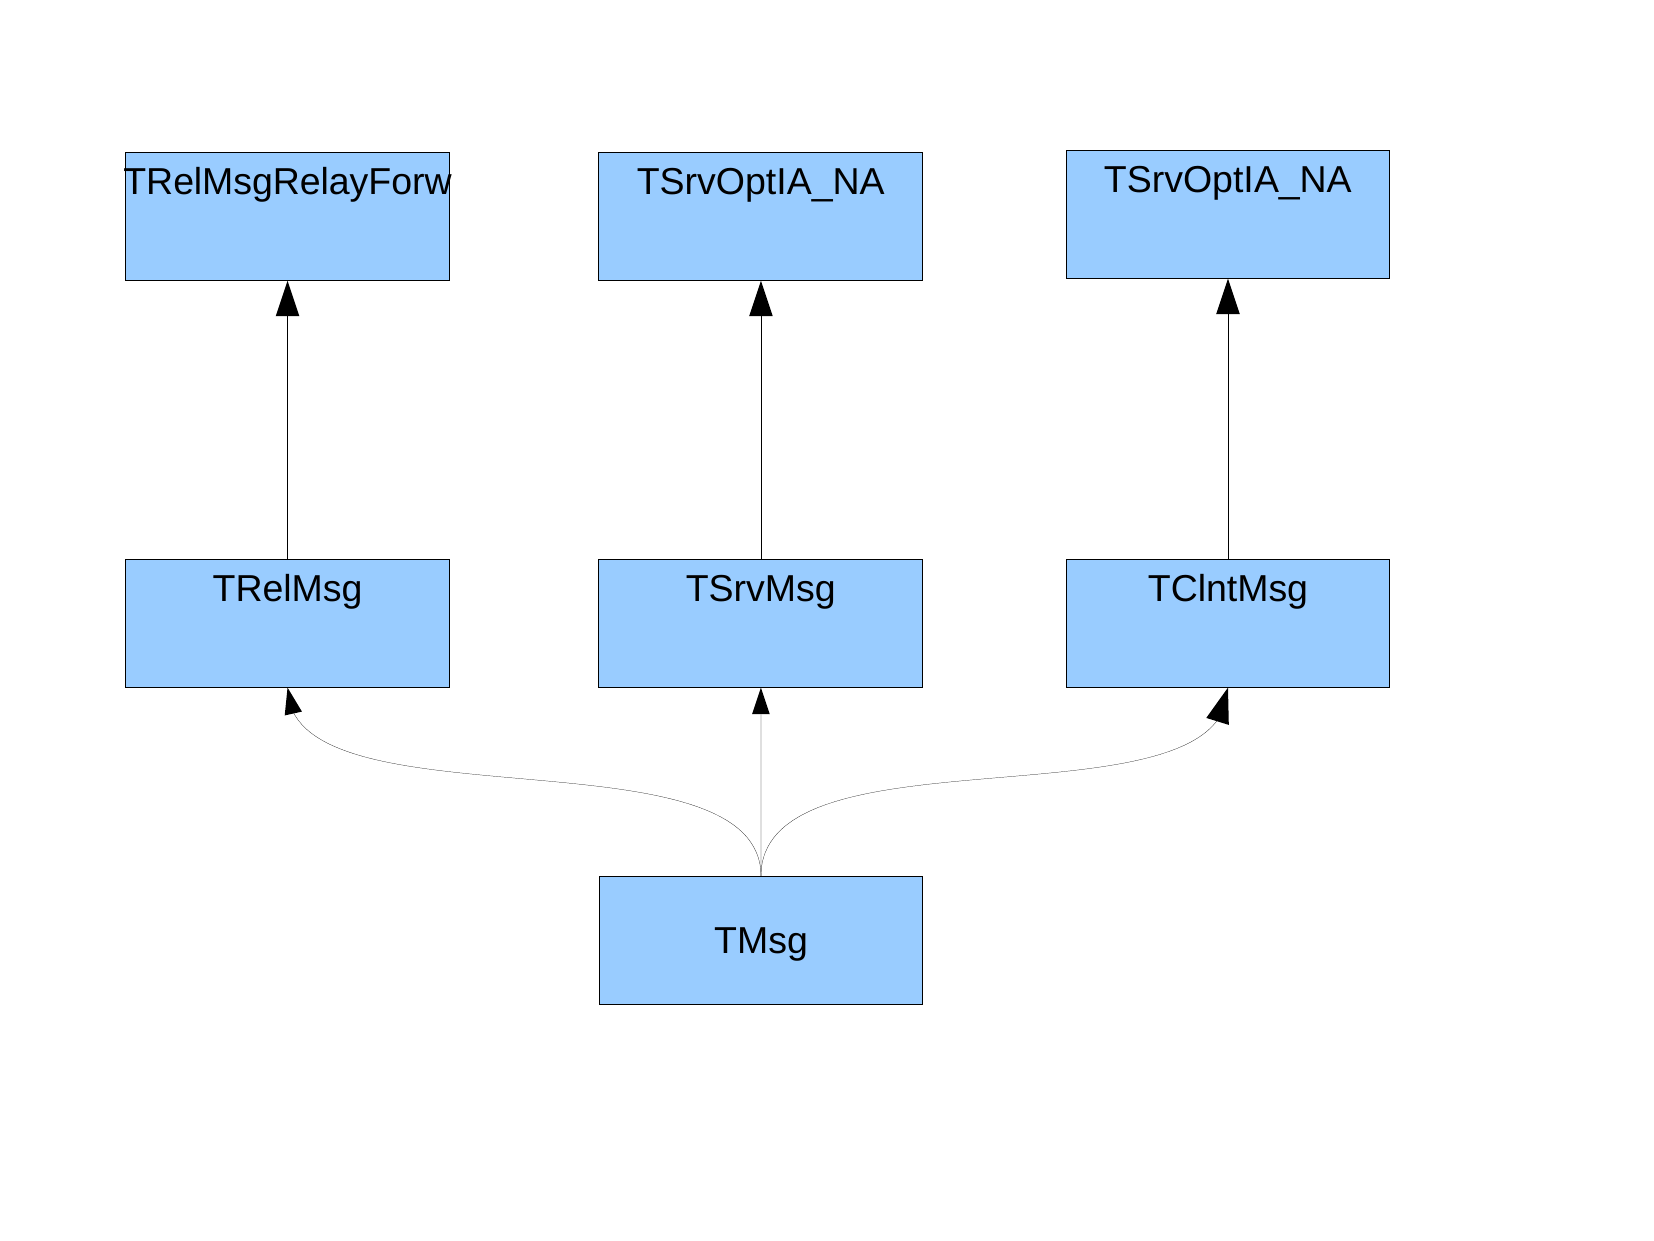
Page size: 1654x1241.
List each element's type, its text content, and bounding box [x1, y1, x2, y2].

text_box TSrvOptIA_NA [1066, 150, 1390, 279]
text_box TSrvOptIA_NA [598, 152, 923, 281]
text_box TRelMsgRelayForw [125, 152, 450, 281]
text_box TClntMsg [1066, 559, 1390, 688]
text_box TRelMsg [125, 559, 450, 688]
text_box TMsg [599, 876, 923, 1005]
text_box TSrvMsg [598, 559, 923, 688]
